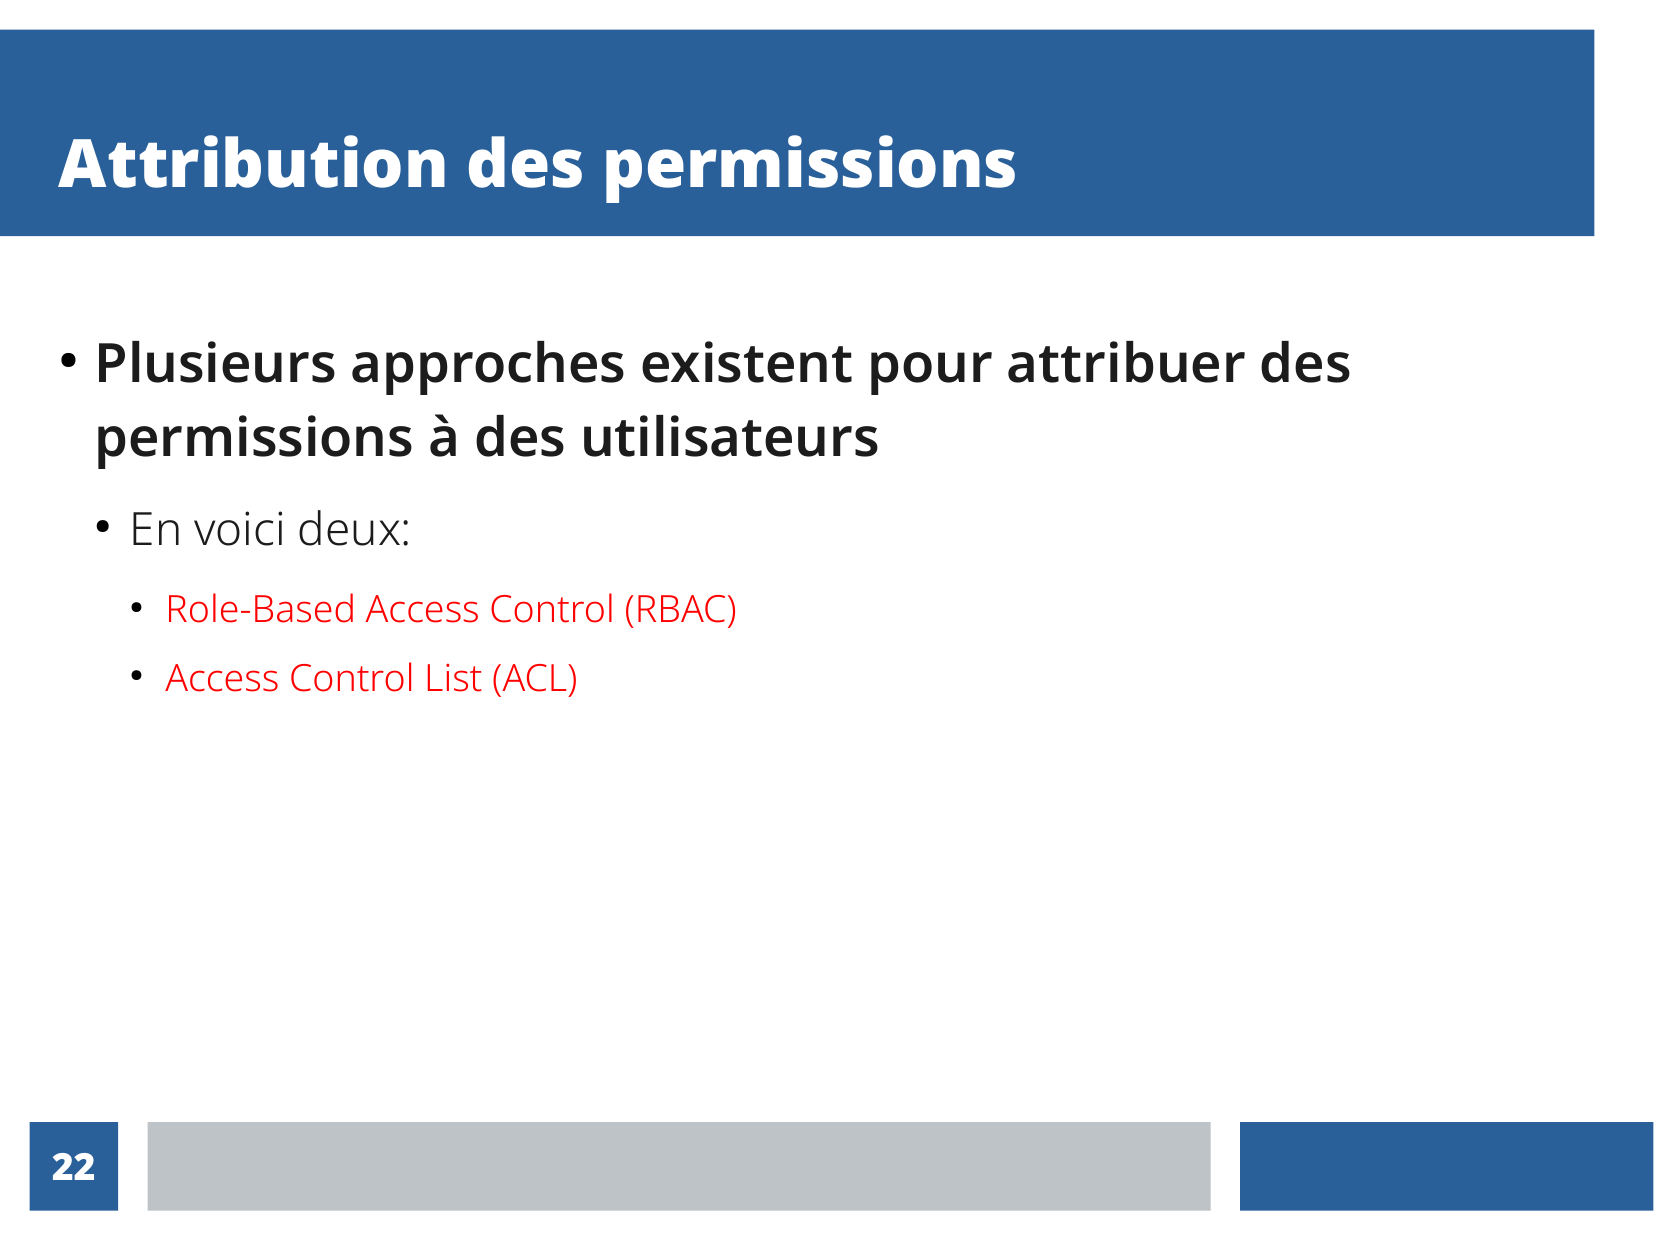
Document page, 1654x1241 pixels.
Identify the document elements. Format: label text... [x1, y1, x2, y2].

list Plusieurs approches existent pour attribuer des permissions à des utilisateurs En voici deux: Role-Based Access Control (RBAC) Access Control List (ACL) [59, 324, 1565, 1093]
title Attribution des permissions [59, 59, 1595, 207]
